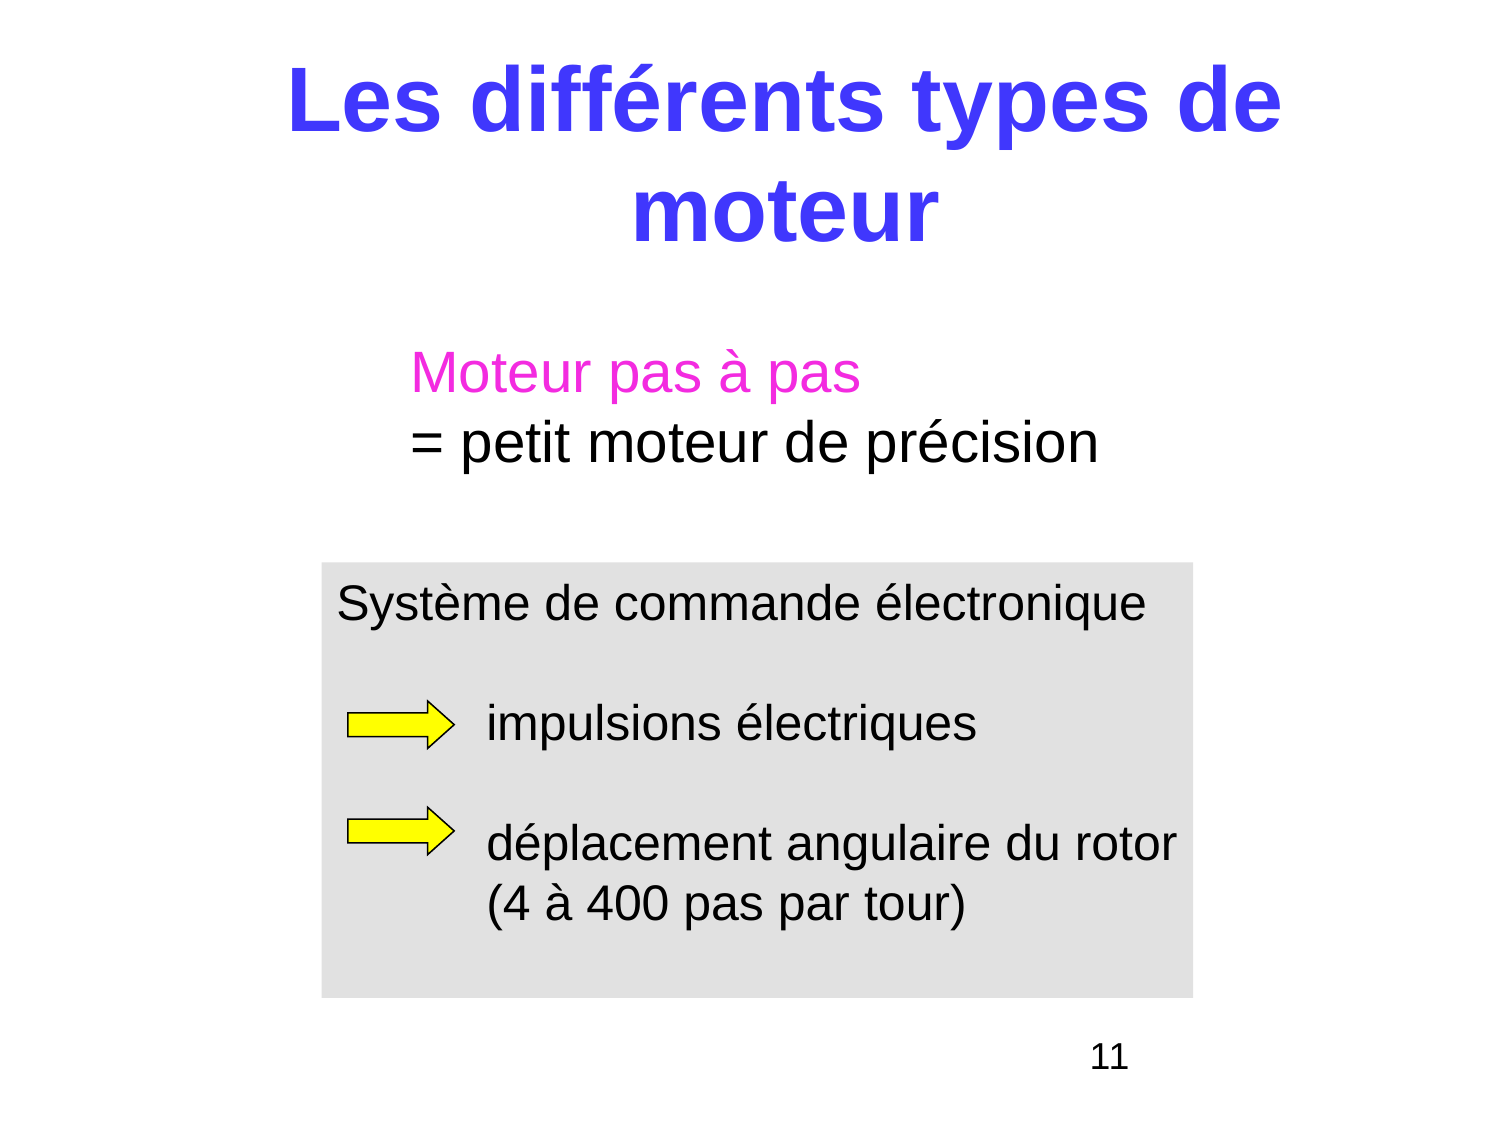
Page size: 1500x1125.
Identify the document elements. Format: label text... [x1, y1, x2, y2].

text_box Les différents types de moteur [110, 55, 1461, 244]
text_box Moteur pas à pas = petit moteur de précision [395, 326, 1146, 482]
text_box [347, 807, 455, 855]
text_box [347, 700, 455, 749]
text_box Système de commande électronique impulsions électriques déplacement angulaire du rotor (4 à 400 pas par tour) [321, 562, 1194, 998]
